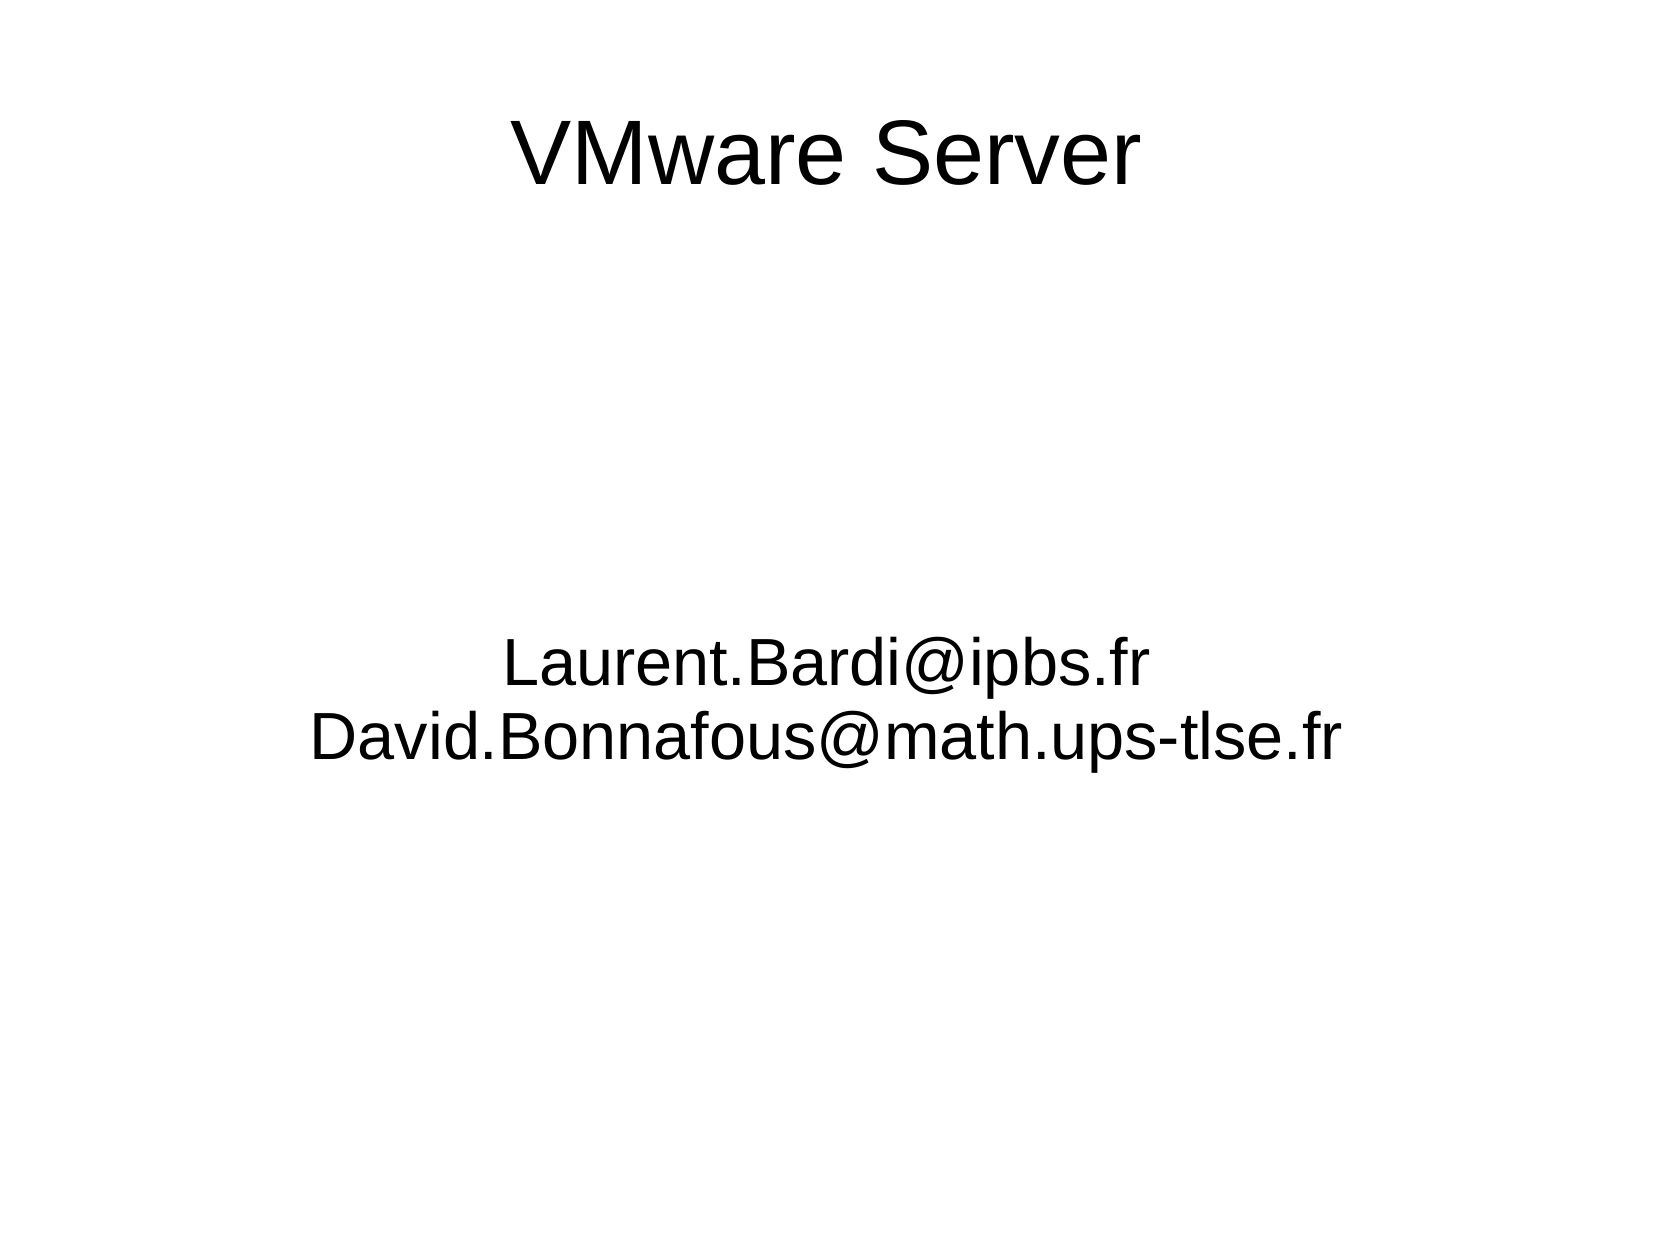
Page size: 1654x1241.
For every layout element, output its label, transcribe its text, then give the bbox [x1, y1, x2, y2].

title VMware Server [82, 49, 1571, 257]
text_box Laurent.Bardi@ipbs.fr David.Bonnafous@math.ups-tlse.fr [82, 297, 1571, 1102]
